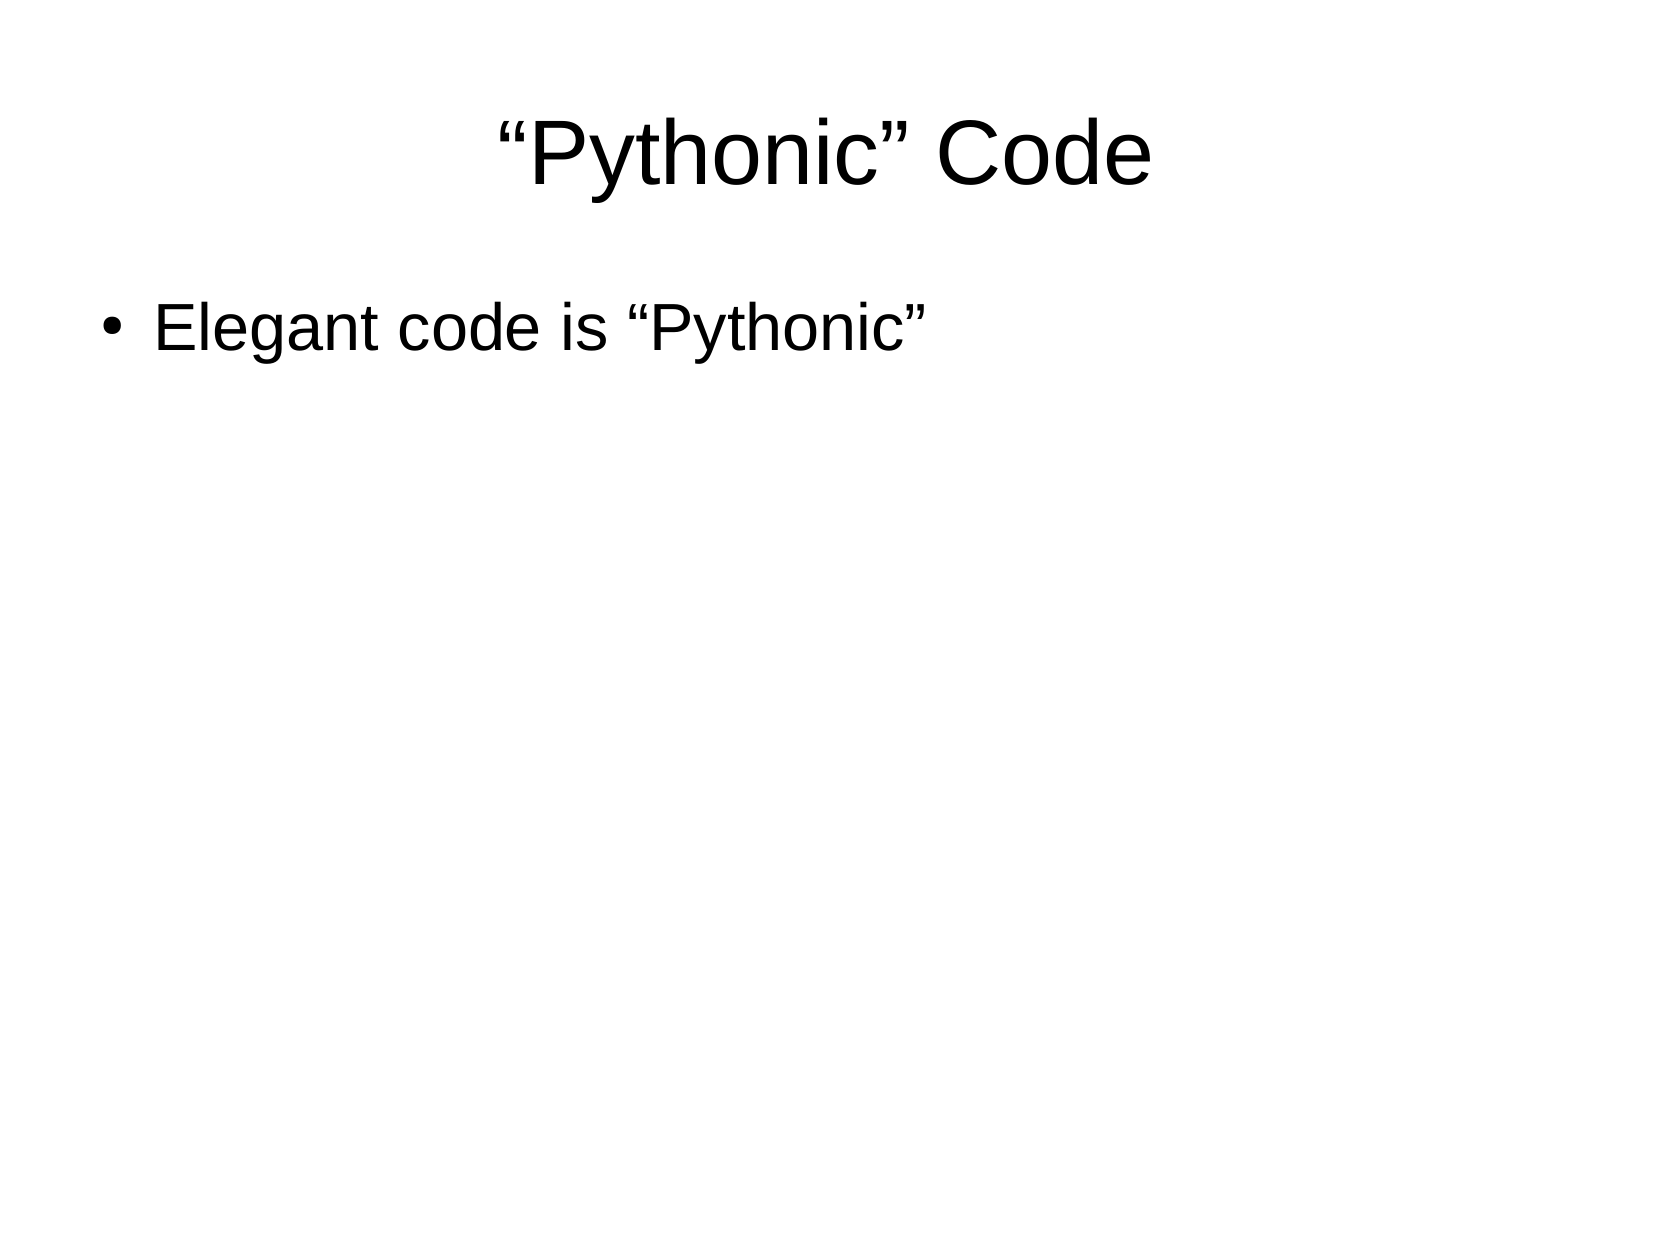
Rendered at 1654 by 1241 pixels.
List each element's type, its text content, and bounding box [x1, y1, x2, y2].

list Elegant code is “Pythonic” [82, 290, 1571, 1010]
title “Pythonic” Code [82, 49, 1571, 257]
